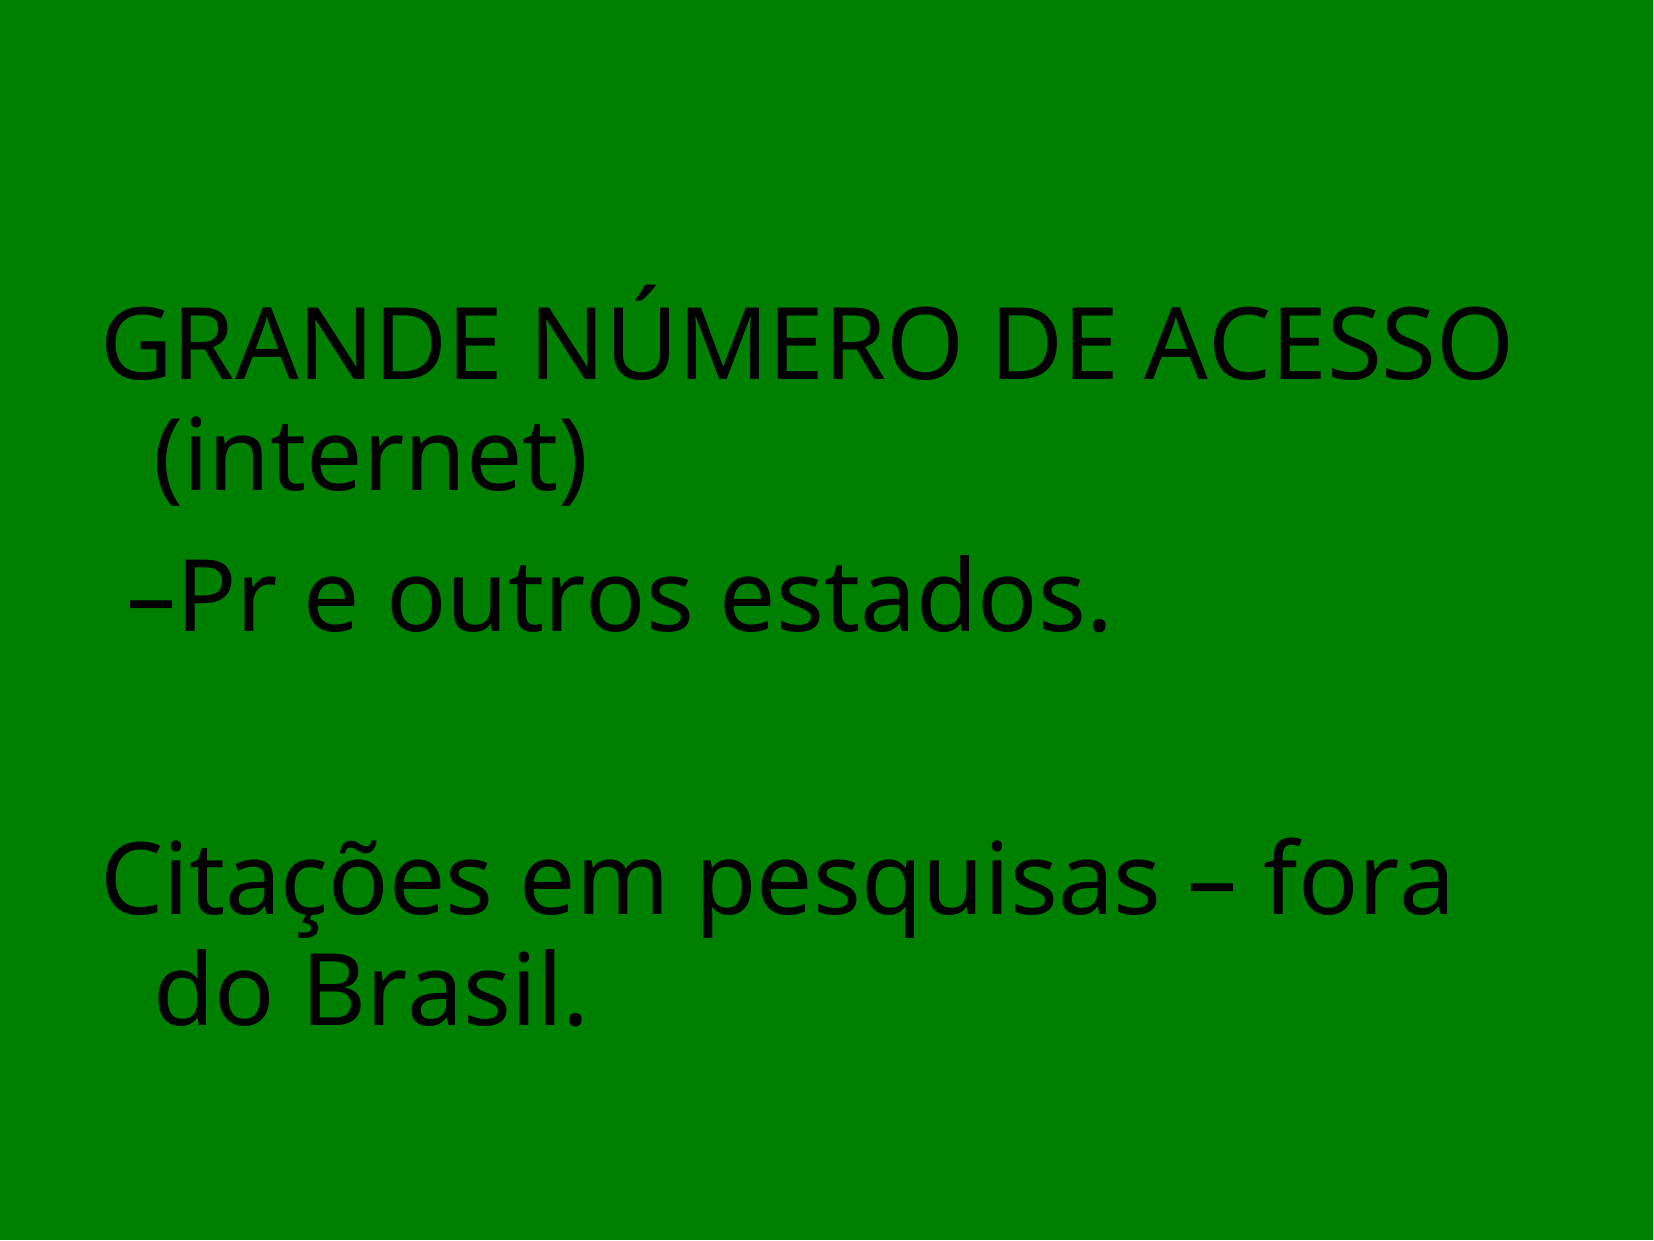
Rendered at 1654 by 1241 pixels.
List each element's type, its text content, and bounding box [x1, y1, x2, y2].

list GRANDE NÚMERO DE ACESSO (internet) –Pr e outros estados. Citações em pesquisas – fora do Brasil. [82, 290, 1571, 1109]
